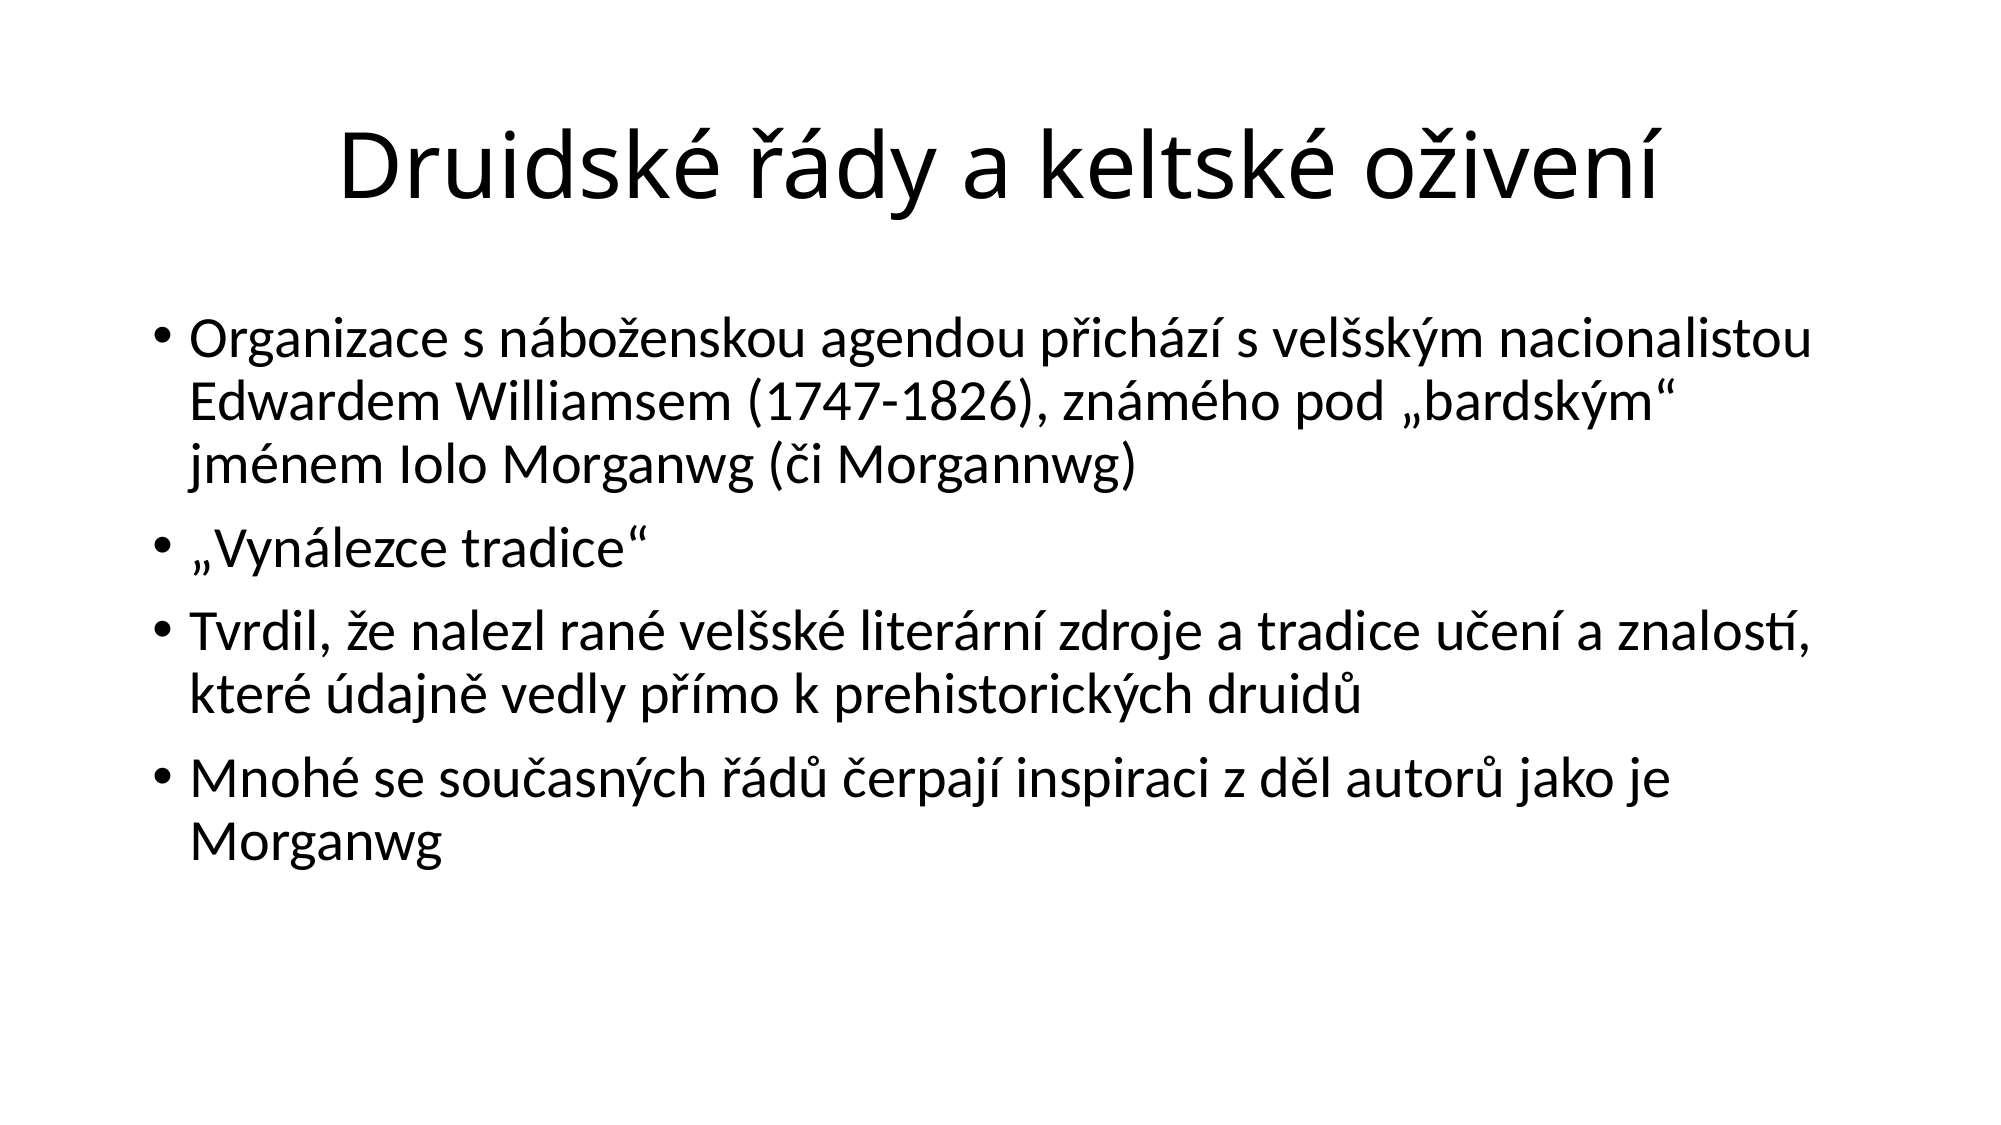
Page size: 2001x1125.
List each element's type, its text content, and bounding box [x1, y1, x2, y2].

title Druidské řády a keltské oživení [137, 59, 1863, 278]
list Organizace s náboženskou agendou přichází s velšským nacionalistou Edwardem Williamsem (1747-1826), známého pod „bardským“ jménem Iolo Morganwg (či Morgannwg) „Vynálezce tradice“ Tvrdil, že nalezl rané velšské literární zdroje a tradice učení a znalostí, které údajně vedly přímo k prehistorických druidů Mnohé se současných řádů čerpají inspiraci z děl autorů jako je Morganwg [137, 299, 1863, 1014]
